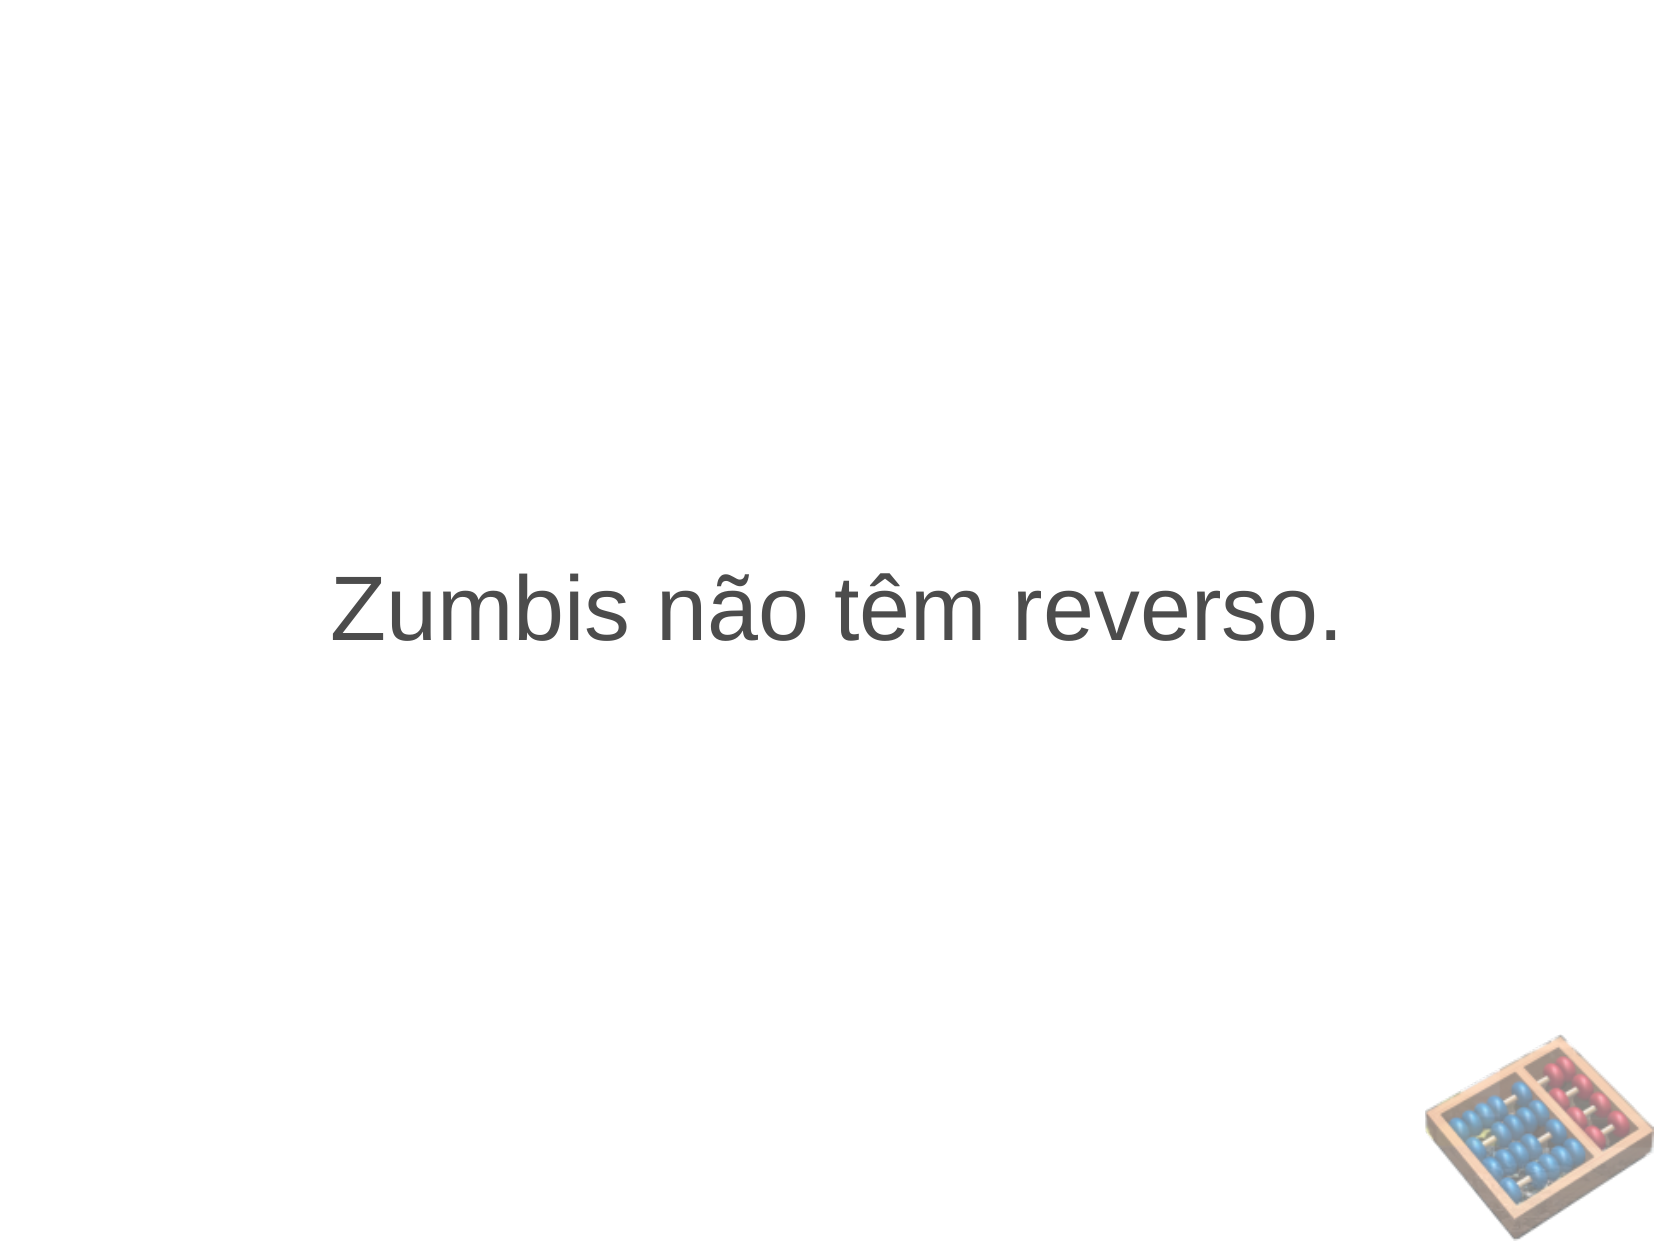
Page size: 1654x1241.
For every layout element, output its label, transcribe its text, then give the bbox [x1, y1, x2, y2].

title Zumbis não têm reverso. [75, 505, 1601, 713]
